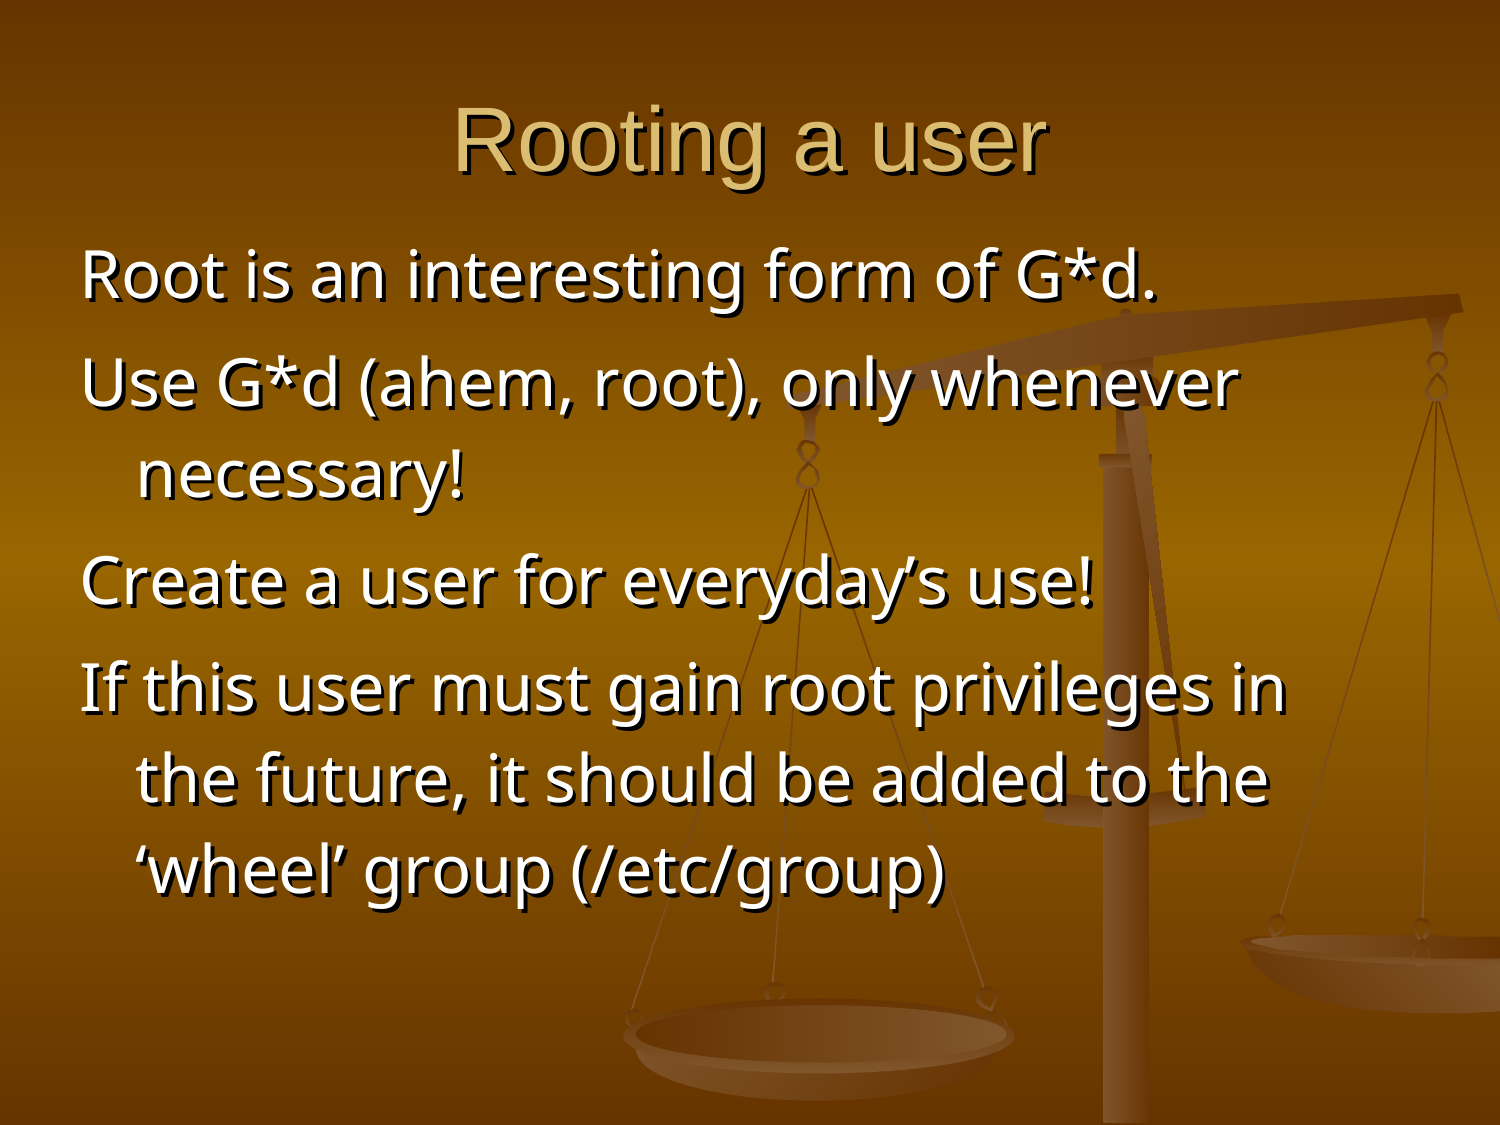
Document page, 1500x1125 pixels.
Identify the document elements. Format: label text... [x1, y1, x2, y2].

list Root is an interesting form of G*d. Use G*d (ahem, root), only whenever necessary! Create a user for everyday’s use! If this user must gain root privileges in the future, it should be added to the ‘wheel’ group (/etc/group) [64, 219, 1415, 1083]
title Rooting a user [75, 45, 1426, 234]
